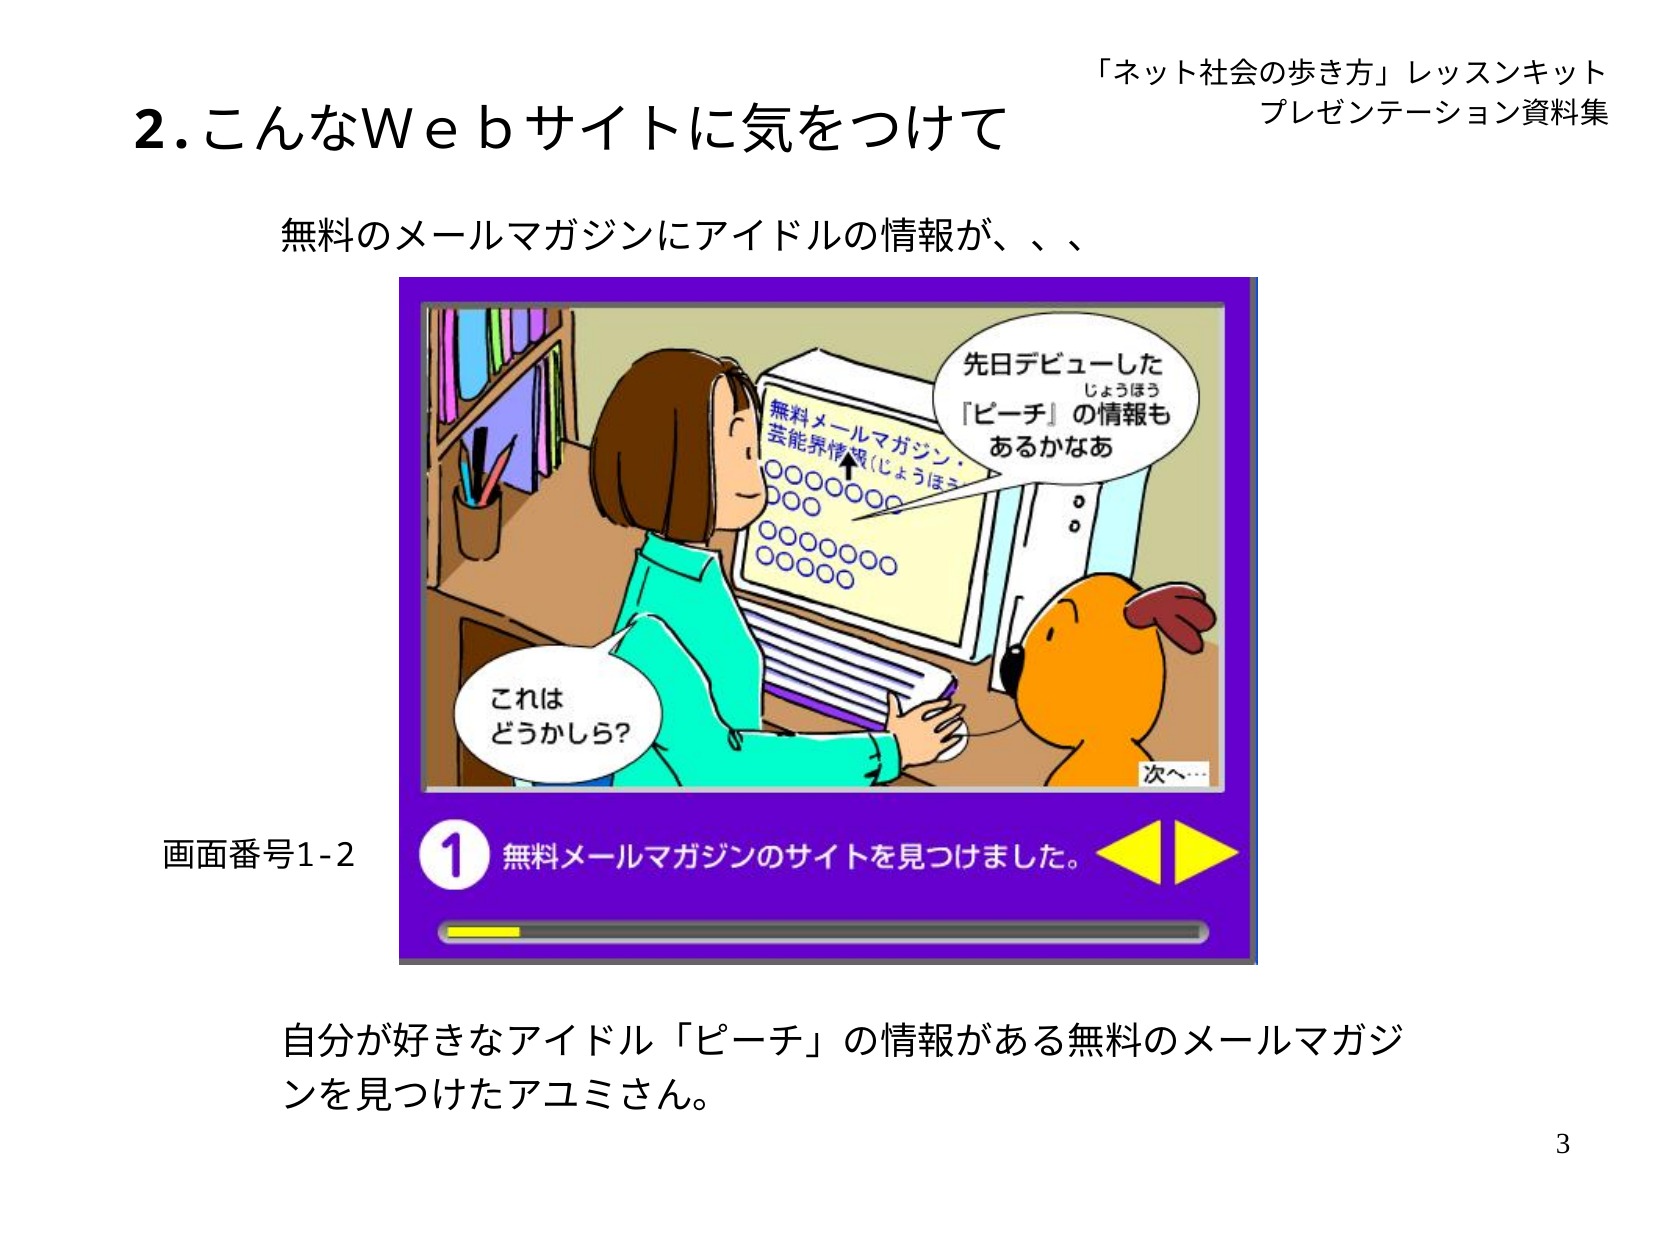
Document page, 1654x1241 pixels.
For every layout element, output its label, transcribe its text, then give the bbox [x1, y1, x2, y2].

picture [399, 277, 1258, 965]
text_box 無料のメールマガジンにアイドルの情報が、、、 [265, 206, 1211, 267]
text_box 画面番号1-2 [147, 826, 384, 882]
text_box 2.こんなＷｅｂサイトに気をつけて [118, 88, 1093, 169]
text_box 「ネット社会の歩き方」レッスンキット プレゼンテーション資料集 [1062, 44, 1625, 139]
text_box 自分が好きなアイドル「ピーチ」の情報がある無料のメールマガジンを見つけたアユミさん。 [265, 1003, 1447, 1128]
